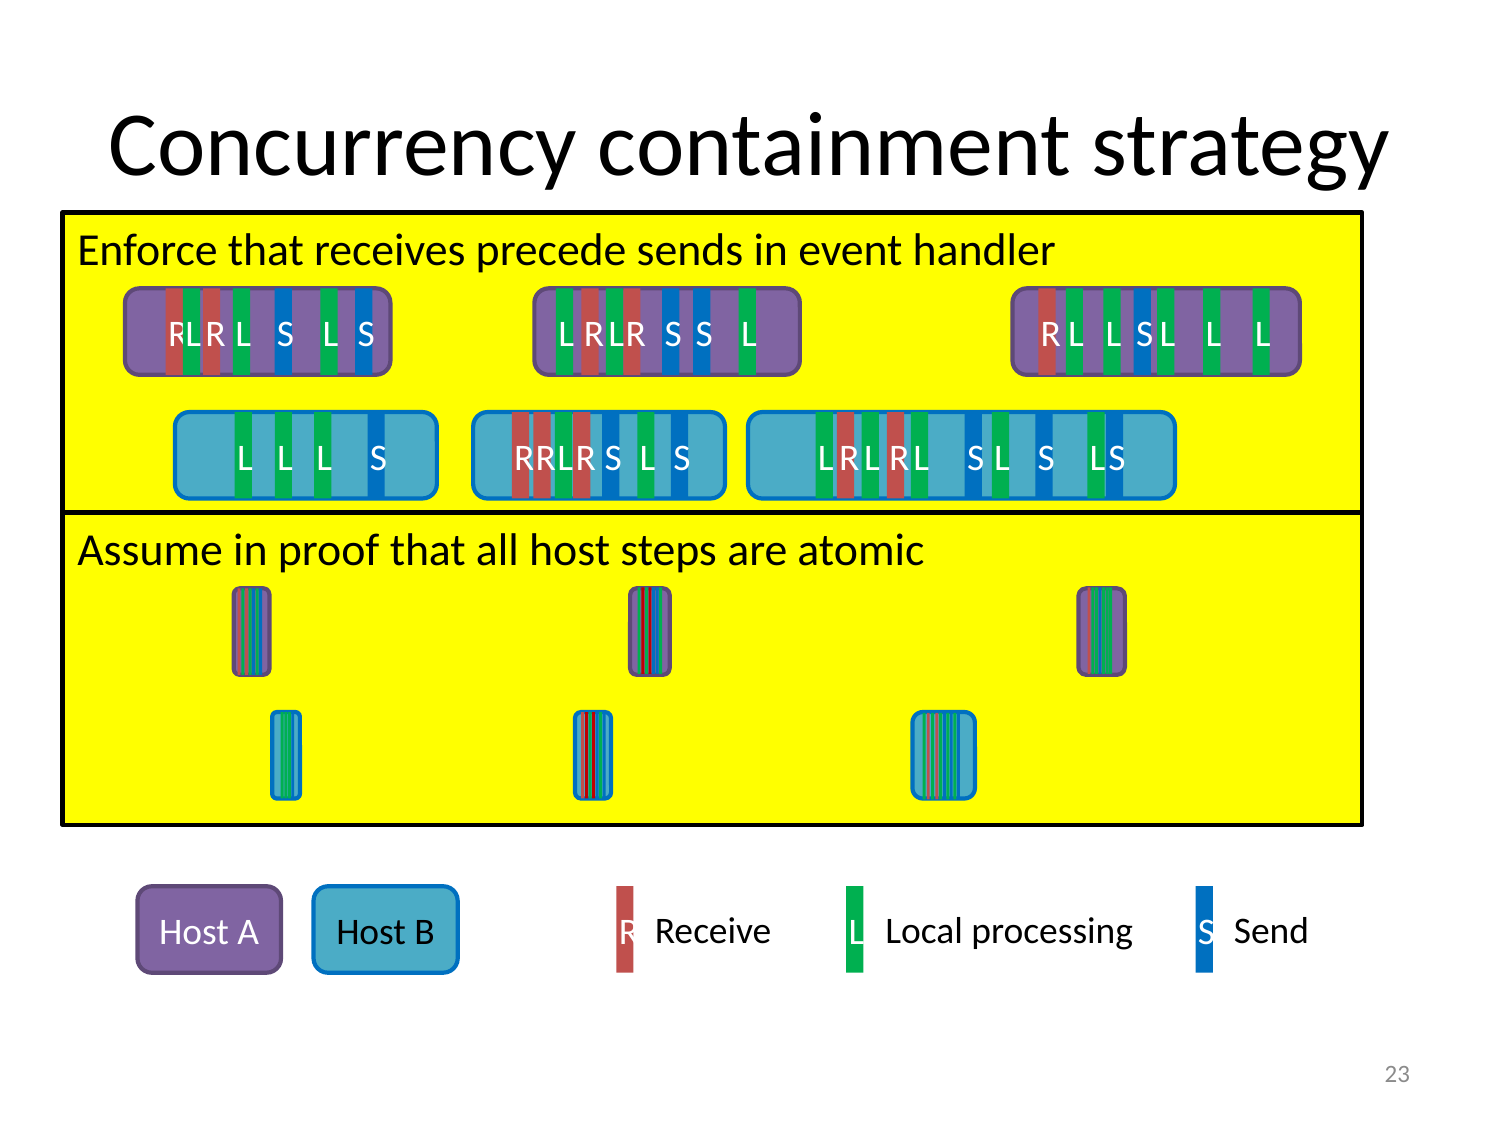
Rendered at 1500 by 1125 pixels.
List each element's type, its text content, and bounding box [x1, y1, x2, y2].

text_box R [541, 449, 549, 458]
text_box [982, 412, 991, 499]
text_box [1078, 587, 1125, 675]
text_box [591, 412, 602, 499]
text_box [689, 412, 726, 499]
text_box S [972, 448, 982, 459]
text_box L [274, 412, 292, 499]
text_box [338, 288, 355, 375]
text_box L [815, 412, 833, 499]
text_box [272, 712, 300, 799]
text_box [473, 412, 511, 499]
text_box L [554, 412, 573, 499]
text_box [1010, 412, 1035, 499]
text_box L [846, 886, 864, 973]
text_box L [991, 412, 1010, 499]
text_box R [616, 886, 634, 973]
text_box Enforce that receives precede sends in event handler [62, 212, 1363, 512]
text_box R [520, 449, 528, 458]
text_box S [670, 412, 689, 499]
text_box S [1035, 412, 1053, 499]
text_box L [1065, 288, 1083, 375]
text_box [620, 412, 637, 499]
text_box R [581, 288, 599, 375]
text_box L [861, 412, 879, 499]
text_box [1221, 288, 1252, 375]
text_box [1012, 288, 1038, 375]
text_box L [605, 288, 624, 375]
text_box R [589, 325, 597, 334]
text_box [124, 288, 165, 375]
text_box R [845, 449, 853, 458]
text_box R [174, 325, 182, 334]
text_box R [165, 288, 182, 375]
text_box R [533, 412, 551, 499]
text_box L [1103, 288, 1121, 375]
text_box [1083, 288, 1103, 375]
text_box L [637, 412, 655, 499]
text_box [747, 412, 815, 499]
text_box [756, 288, 800, 375]
text_box [251, 288, 274, 375]
text_box S [274, 288, 292, 375]
text_box L [234, 412, 252, 499]
title Concurrency containment strategy [75, 45, 1425, 233]
text_box L [738, 288, 756, 375]
text_box R [581, 449, 589, 458]
text_box [1121, 288, 1133, 375]
text_box [912, 712, 975, 800]
text_box [1056, 288, 1065, 375]
text_box [855, 412, 861, 499]
text_box [655, 412, 670, 499]
text_box [233, 588, 270, 675]
text_box [1175, 288, 1203, 375]
text_box R [895, 449, 903, 458]
text_box [711, 288, 738, 375]
text_box [1270, 288, 1300, 375]
text_box [929, 412, 964, 499]
text_box Host A [137, 886, 282, 973]
text_box L [232, 288, 251, 375]
text_box [641, 288, 662, 375]
text_box R [211, 325, 219, 334]
text_box [680, 288, 693, 375]
text_box L [1252, 288, 1270, 375]
text_box Local processing [870, 899, 1149, 959]
text_box L [1157, 288, 1175, 375]
text_box [534, 288, 555, 375]
text_box [373, 288, 391, 375]
text_box S [964, 412, 982, 499]
text_box [1053, 412, 1087, 499]
text_box S [1141, 324, 1151, 335]
text_box [630, 587, 670, 675]
text_box Receive [640, 899, 787, 959]
text_box [332, 412, 367, 499]
text_box S [367, 412, 385, 499]
text_box [174, 412, 234, 499]
text_box [292, 412, 314, 499]
text_box R [1038, 288, 1056, 375]
text_box L [314, 412, 332, 499]
text_box L [1087, 412, 1105, 499]
text_box [599, 288, 605, 375]
text_box L [1203, 288, 1221, 375]
text_box S [1105, 412, 1124, 499]
text_box S [1133, 288, 1151, 375]
text_box L [182, 288, 201, 375]
text_box [574, 712, 612, 799]
text_box R [511, 412, 530, 499]
text_box Host B [313, 886, 458, 973]
text_box S [1195, 886, 1213, 973]
text_box S [693, 288, 711, 375]
text_box L [555, 288, 574, 375]
text_box [292, 288, 320, 375]
text_box S [662, 288, 680, 375]
text_box [574, 288, 581, 375]
text_box S [355, 288, 373, 375]
text_box S [602, 412, 620, 499]
text_box R [624, 923, 632, 932]
text_box [905, 412, 910, 499]
text_box R [573, 412, 591, 499]
text_box R [836, 412, 855, 499]
text_box R [624, 288, 641, 375]
text_box R [1046, 325, 1054, 334]
text_box L [320, 288, 338, 375]
text_box R [631, 325, 639, 334]
text_box [252, 412, 274, 499]
text_box [1151, 288, 1157, 375]
text_box [879, 412, 886, 499]
text_box R [886, 412, 905, 499]
text_box Assume in proof that all host steps are atomic [62, 512, 1363, 825]
text_box R [203, 288, 221, 375]
text_box L [910, 412, 929, 499]
text_box [1124, 412, 1176, 499]
text_box [385, 412, 437, 499]
slide_number <number> [1074, 1042, 1425, 1103]
text_box [221, 288, 232, 375]
text_box Send [1219, 899, 1325, 959]
